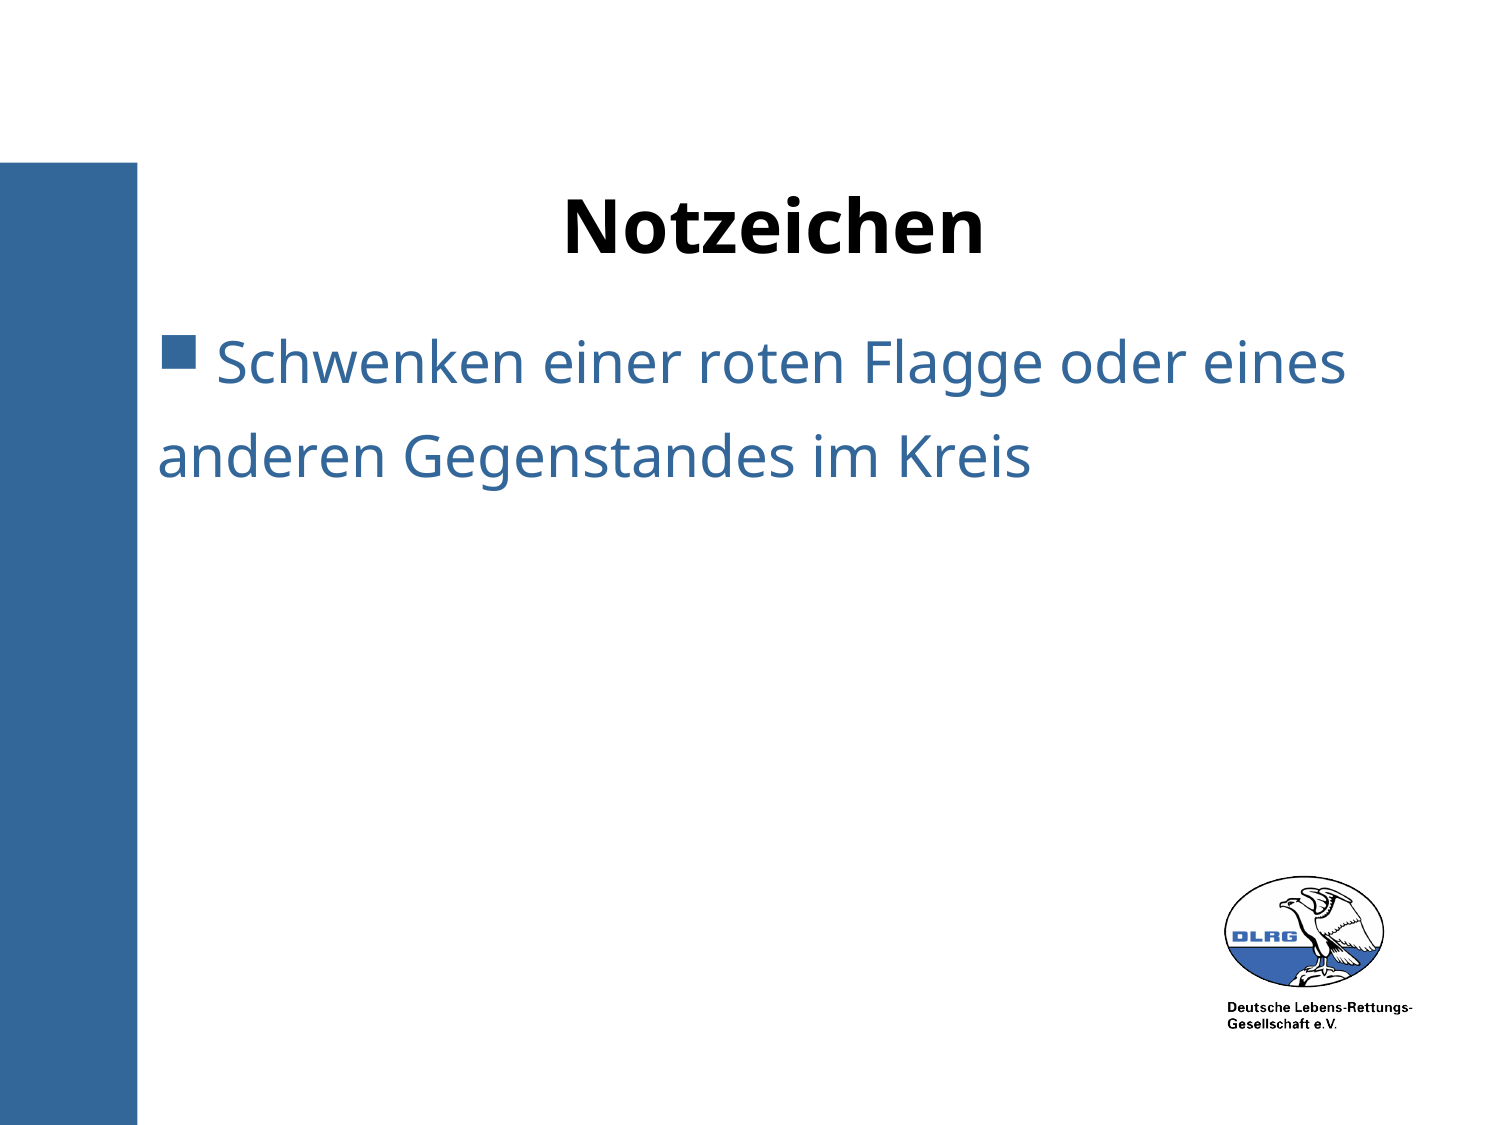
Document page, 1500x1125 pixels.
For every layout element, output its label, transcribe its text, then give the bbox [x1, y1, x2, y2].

title [365, 112, 1450, 276]
picture [1224, 882, 1413, 1030]
text_box Schwenken einer roten Flagge oder eines anderen Gegenstandes im Kreis [142, 292, 1471, 882]
